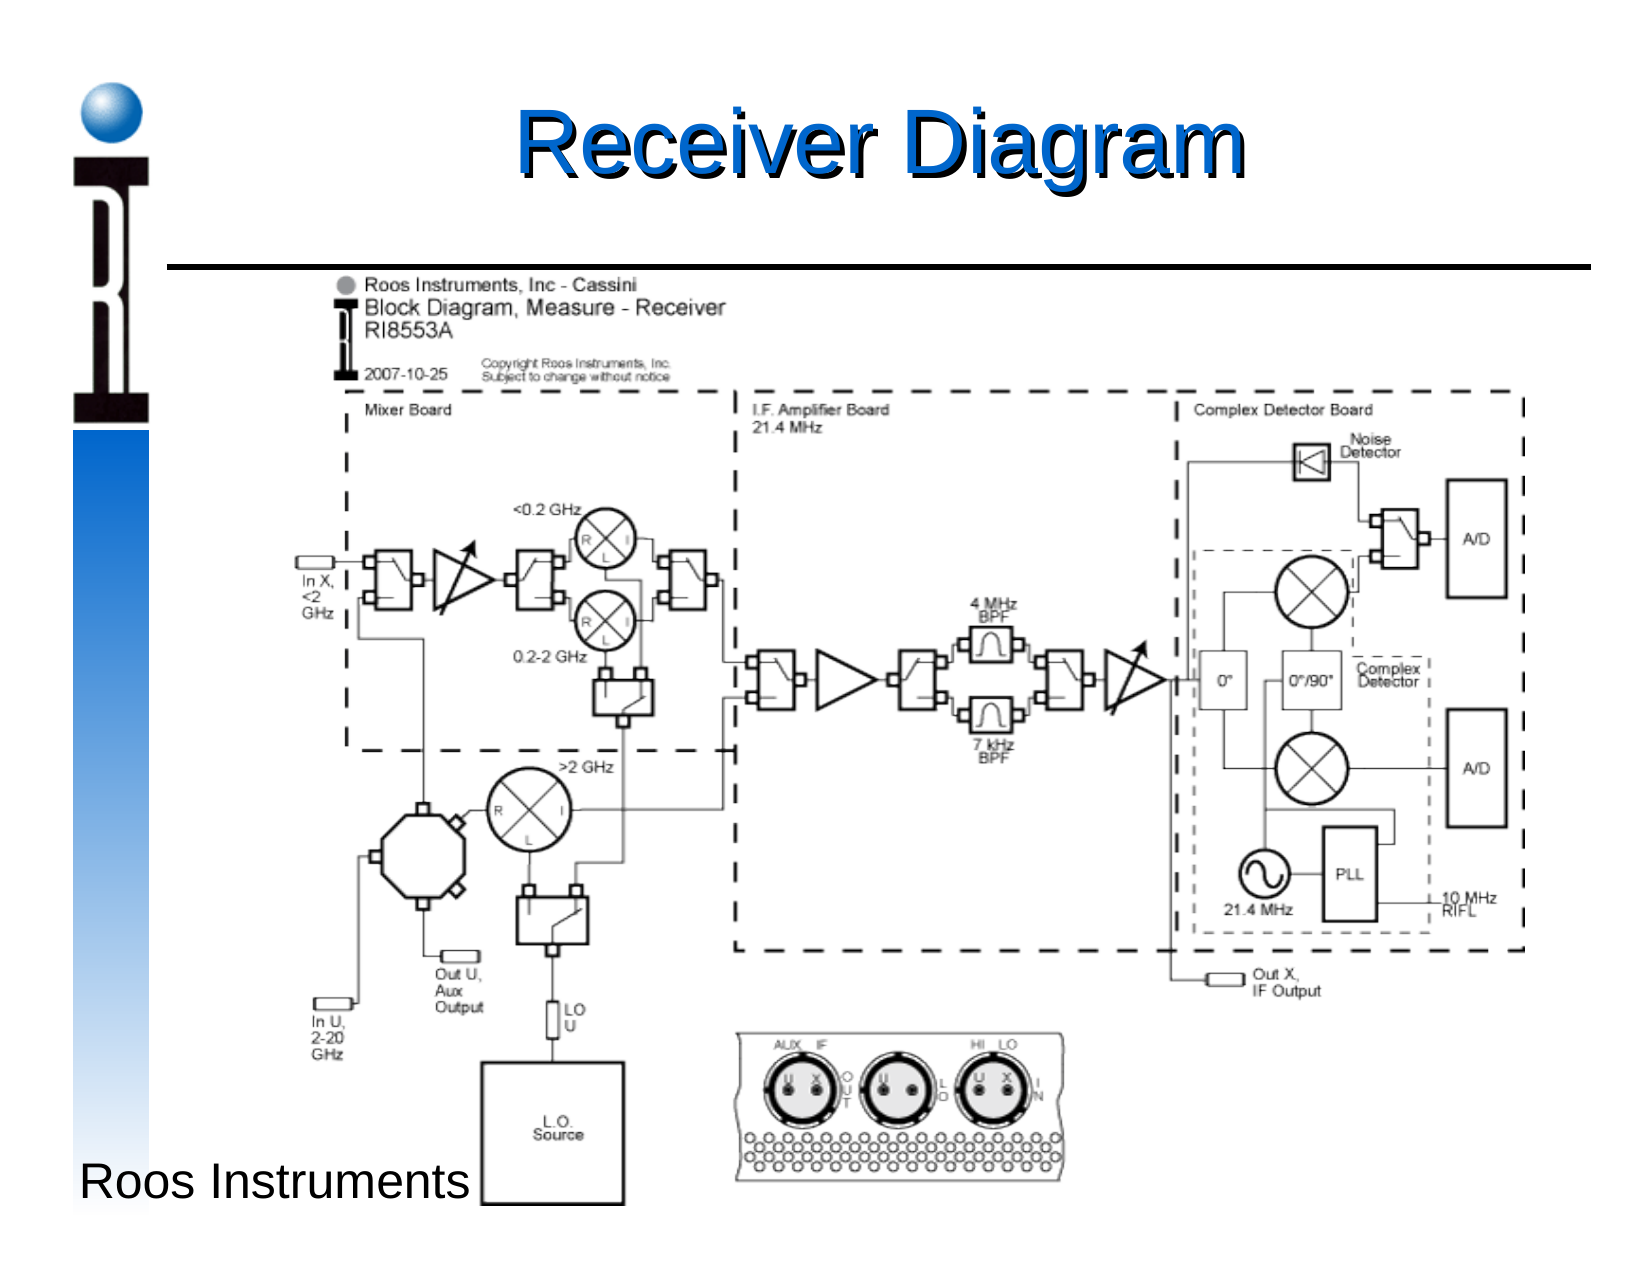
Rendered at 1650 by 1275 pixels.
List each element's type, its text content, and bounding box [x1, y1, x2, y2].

picture [69, 78, 154, 430]
title Receiver Diagram [171, 58, 1591, 226]
picture [294, 275, 1525, 1206]
